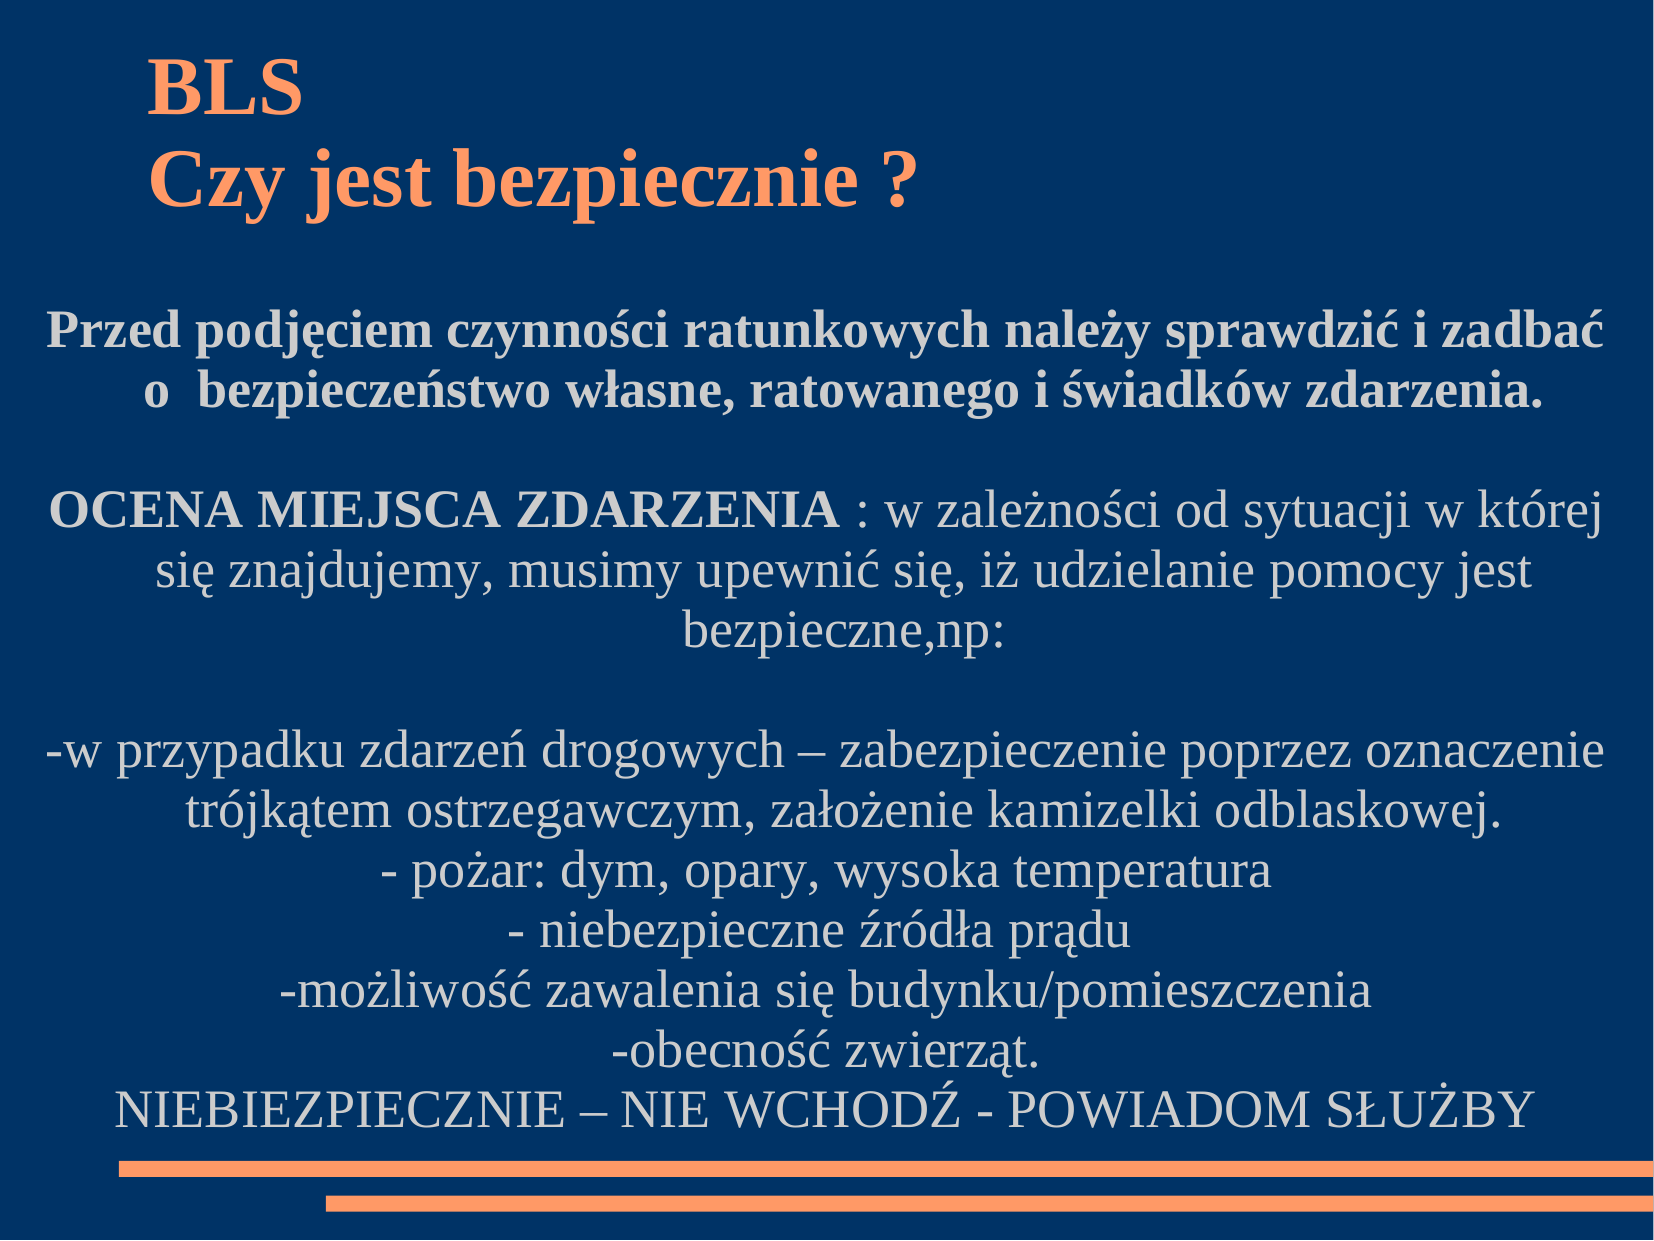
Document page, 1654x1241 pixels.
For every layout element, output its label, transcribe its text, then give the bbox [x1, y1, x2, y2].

subtitle Przed podjęciem czynności ratunkowych należy sprawdzić i zadbać o bezpieczeństwo własne, ratowanego i świadków zdarzenia. OCENA MIEJSCA ZDARZENIA : w zależności od sytuacji w której się znajdujemy, musimy upewnić się, iż udzielanie pomocy jest bezpieczne,np: -w przypadku zdarzeń drogowych – zabezpieczenie poprzez oznaczenie trójkątem ostrzegawczym, założenie kamizelki odblaskowej. - pożar: dym, opary, wysoka temperatura - niebezpieczne źródła prądu -możliwość zawalenia się budynku/pomieszczenia -obecność zwierząt. NIEBIEZPIECZNIE – NIE WCHODŹ - POWIADOM SŁUŻBY [29, 289, 1625, 1241]
title BLS Czy jest bezpiecznie ? [147, 29, 1560, 237]
